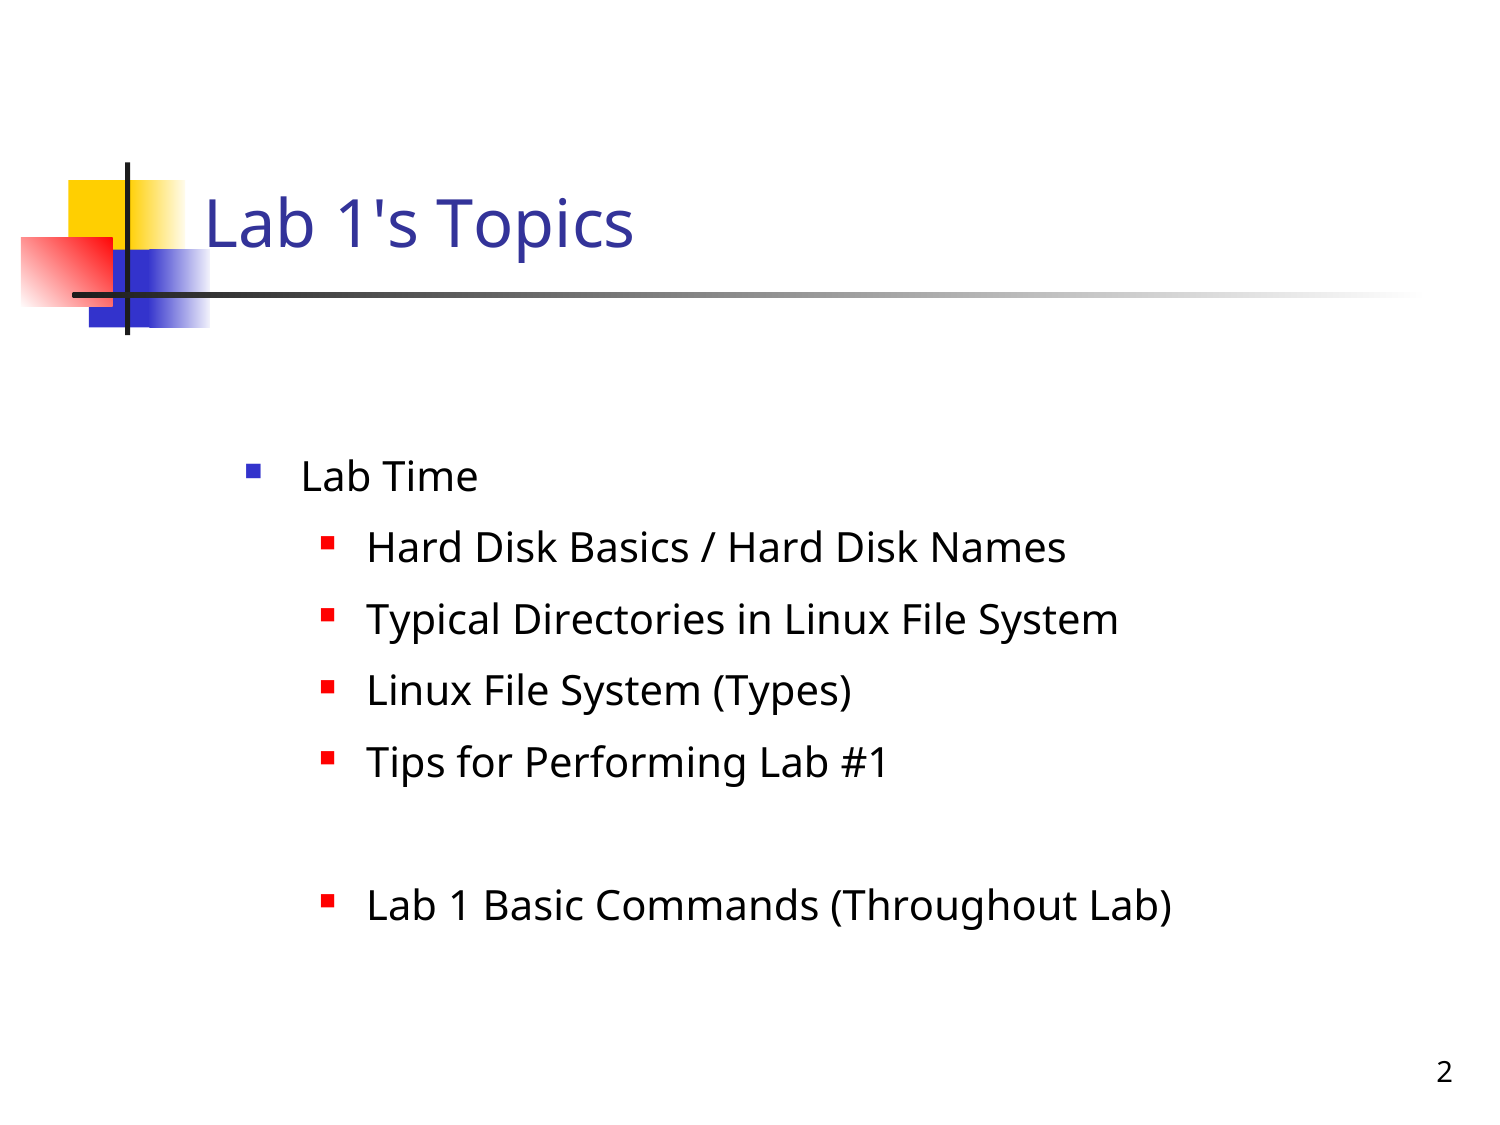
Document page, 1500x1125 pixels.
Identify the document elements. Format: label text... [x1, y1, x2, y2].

title Lab 1's Topics [188, 35, 1468, 276]
list Lab Time Hard Disk Basics / Hard Disk Names Typical Directories in Linux File System Linux File System (Types) Tips for Performing Lab #1 Lab 1 Basic Commands (Throughout Lab) [229, 365, 1434, 979]
